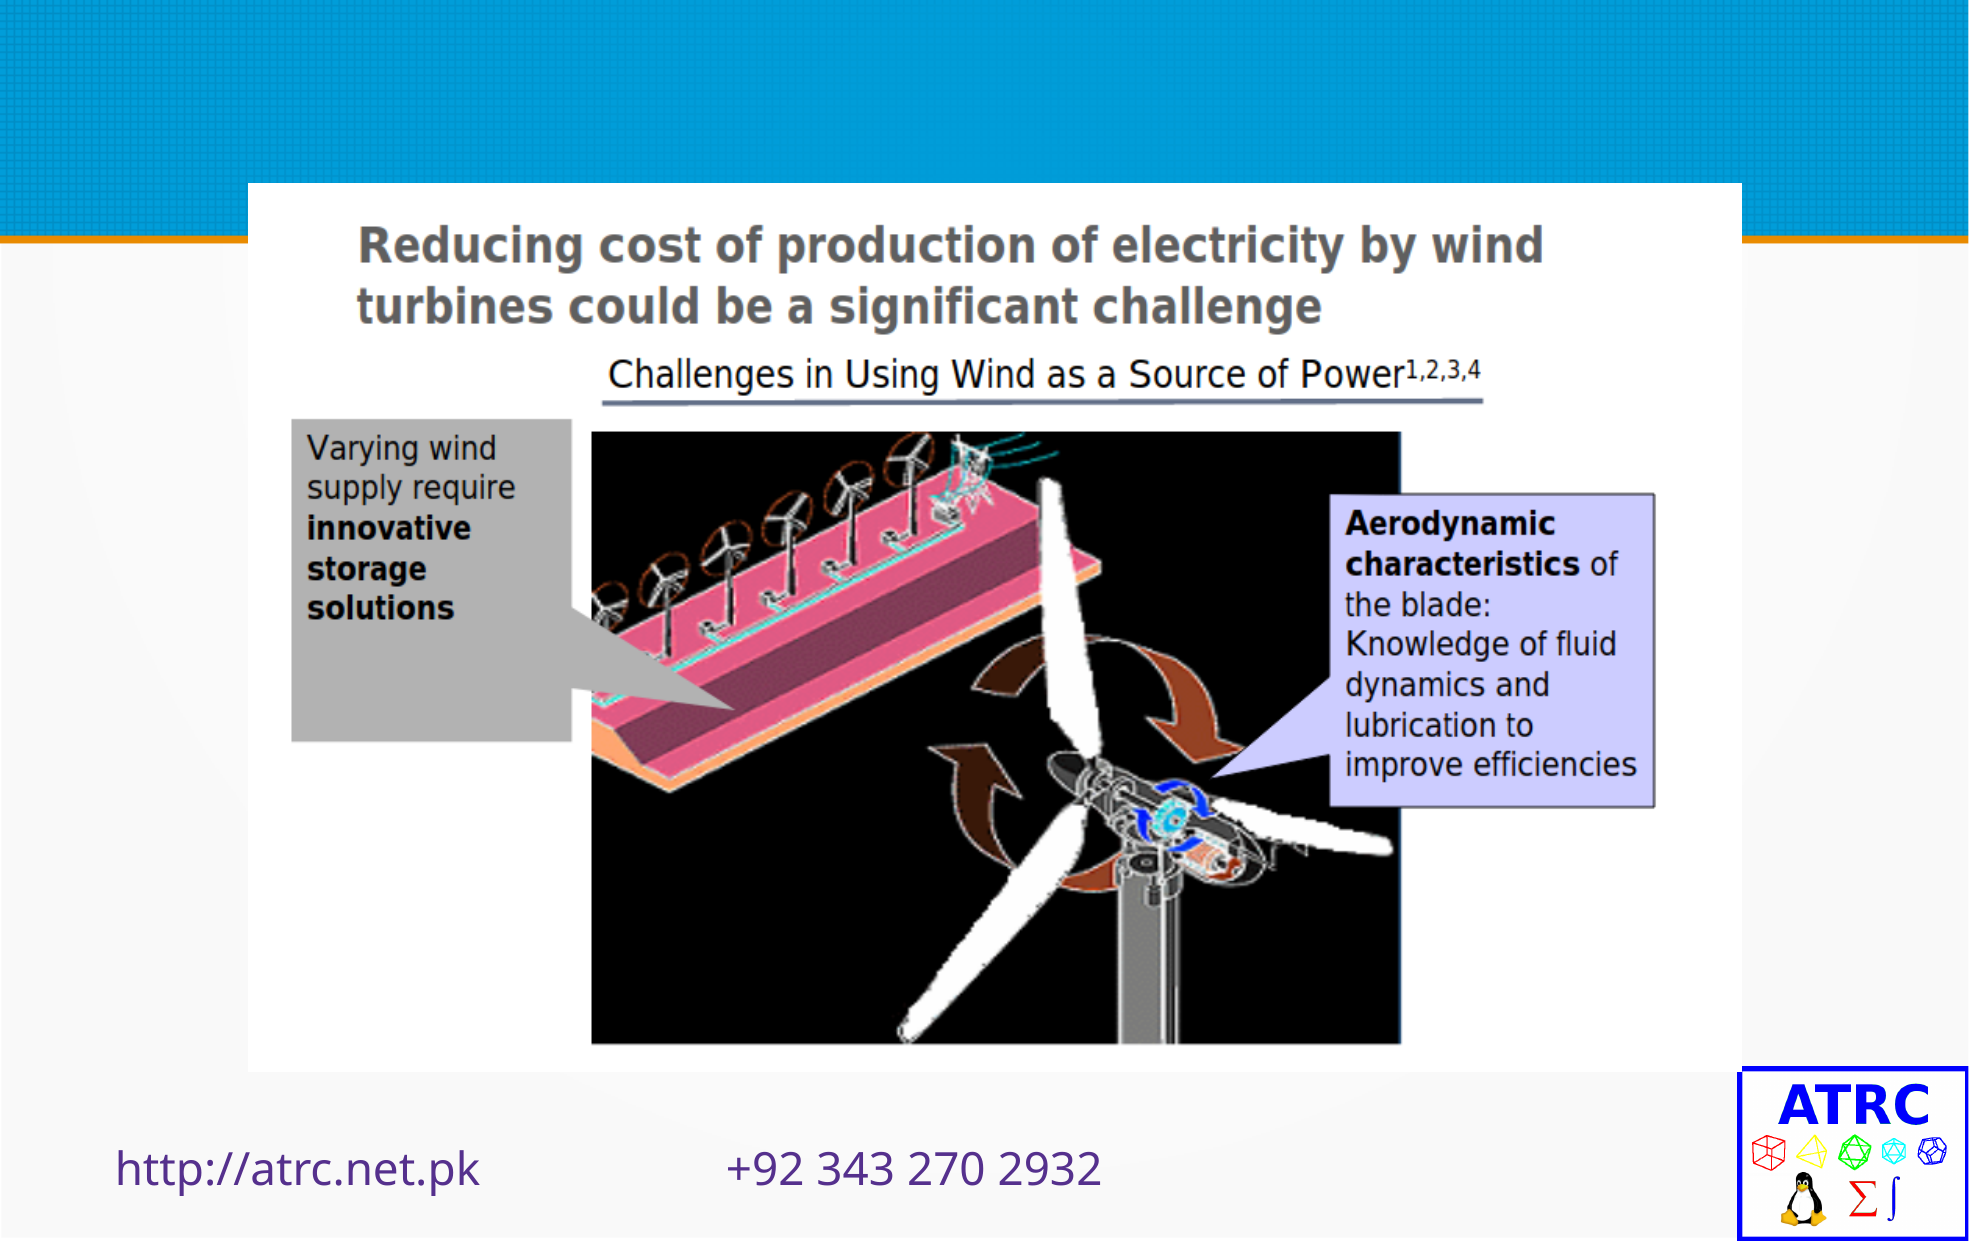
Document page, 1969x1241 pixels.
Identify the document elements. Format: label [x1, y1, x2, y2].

picture [0, 184, 1969, 1241]
